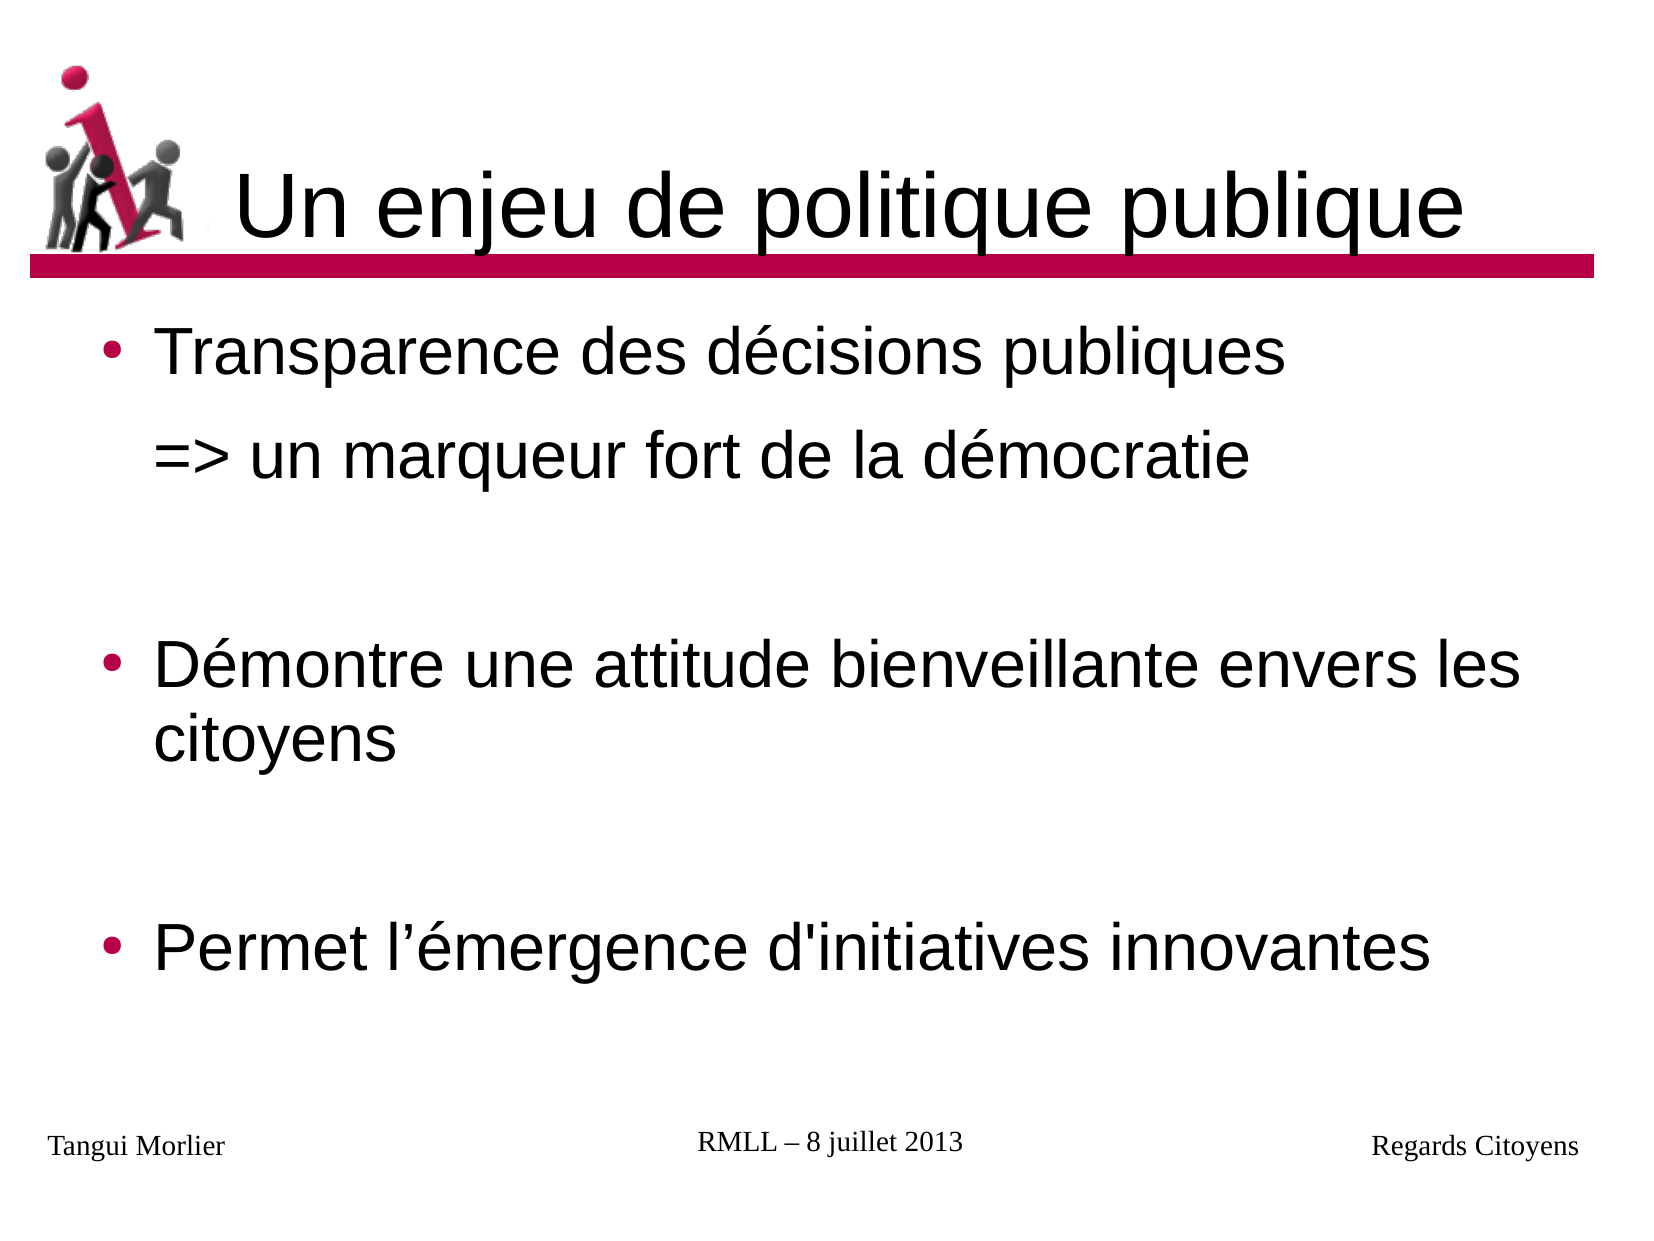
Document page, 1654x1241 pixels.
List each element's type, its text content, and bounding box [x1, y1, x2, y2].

title Un enjeu de politique publique [106, 102, 1595, 310]
picture [29, 60, 210, 254]
list Transparence des décisions publiques => un marqueur fort de la démocratie Démontre une attitude bienveillante envers les citoyens Permet l’émergence d'initiatives innovantes [82, 313, 1571, 1034]
